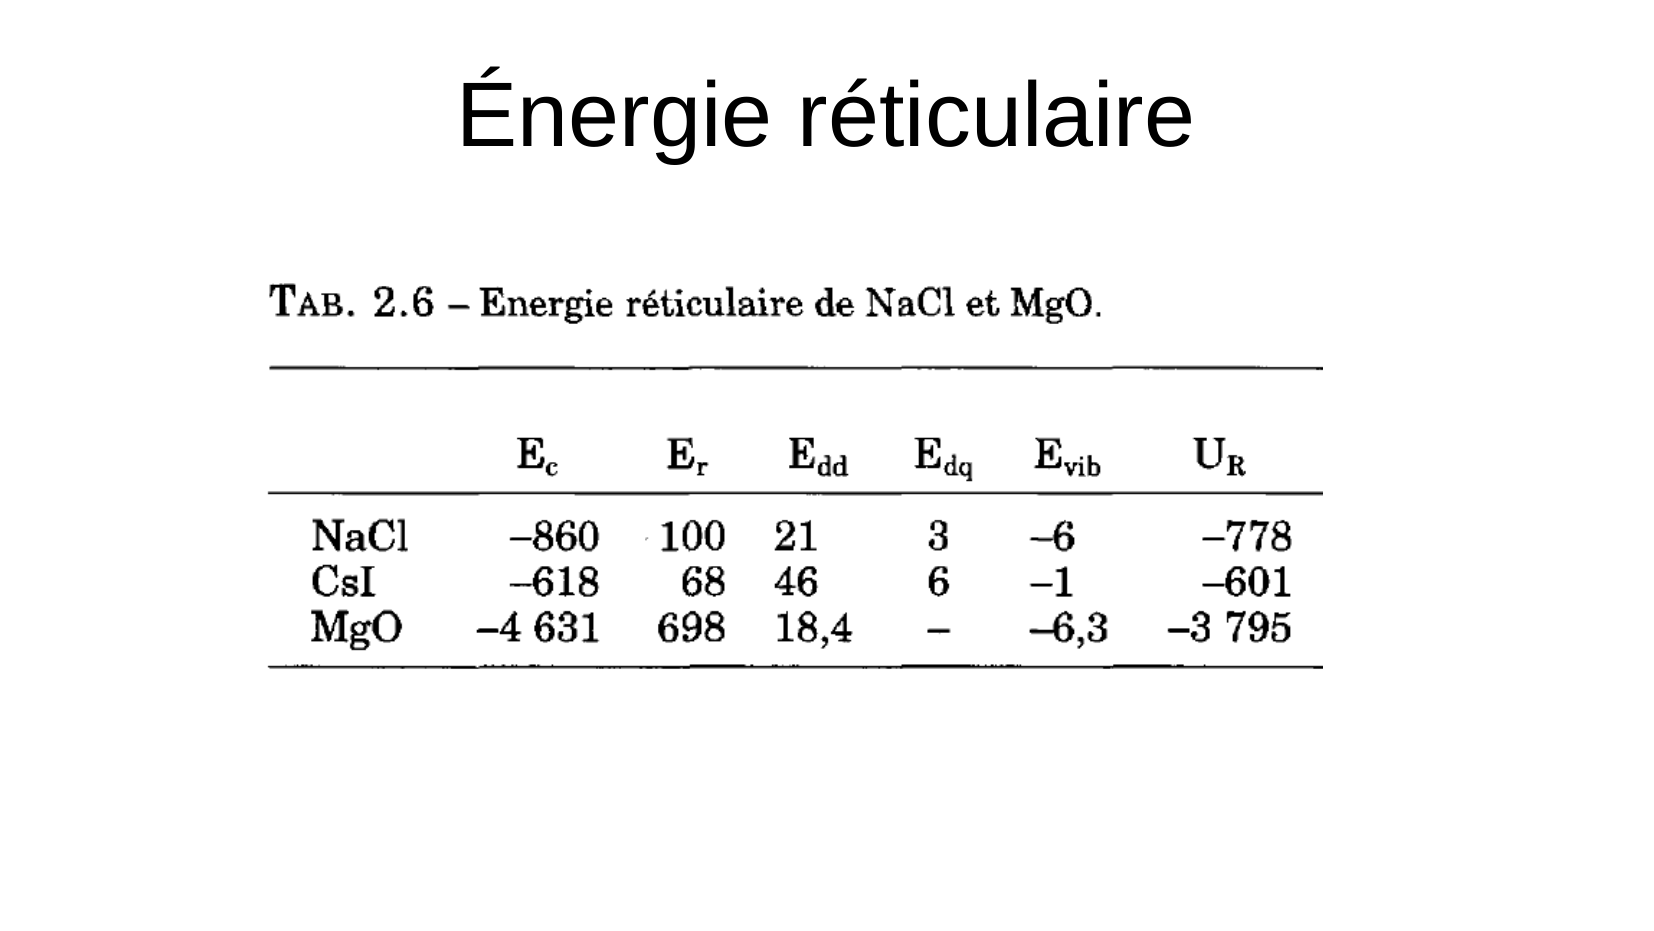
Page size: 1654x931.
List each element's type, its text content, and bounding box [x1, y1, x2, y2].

picture [202, 259, 1323, 721]
title Énergie réticulaire [82, 37, 1571, 193]
